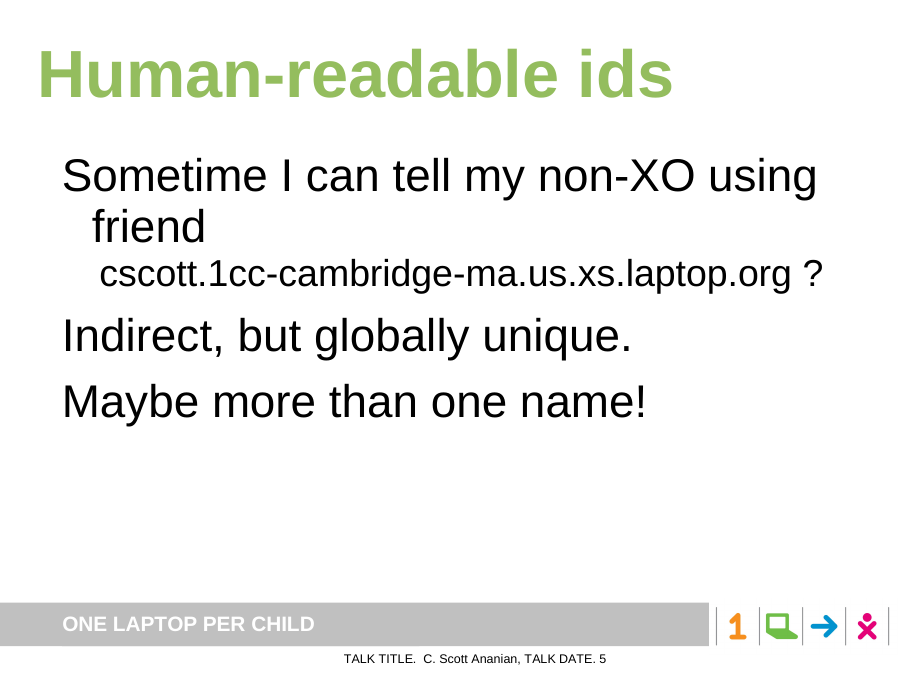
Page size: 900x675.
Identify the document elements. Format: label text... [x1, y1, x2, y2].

picture [844, 598, 898, 655]
list Sometime I can tell my non-XO using friend cscott.1cc-cambridge-ma.us.xs.laptop.org ? Indirect, but globally unique. Maybe more than one name! [61, 150, 844, 675]
title Human-readable ids [37, 37, 856, 211]
